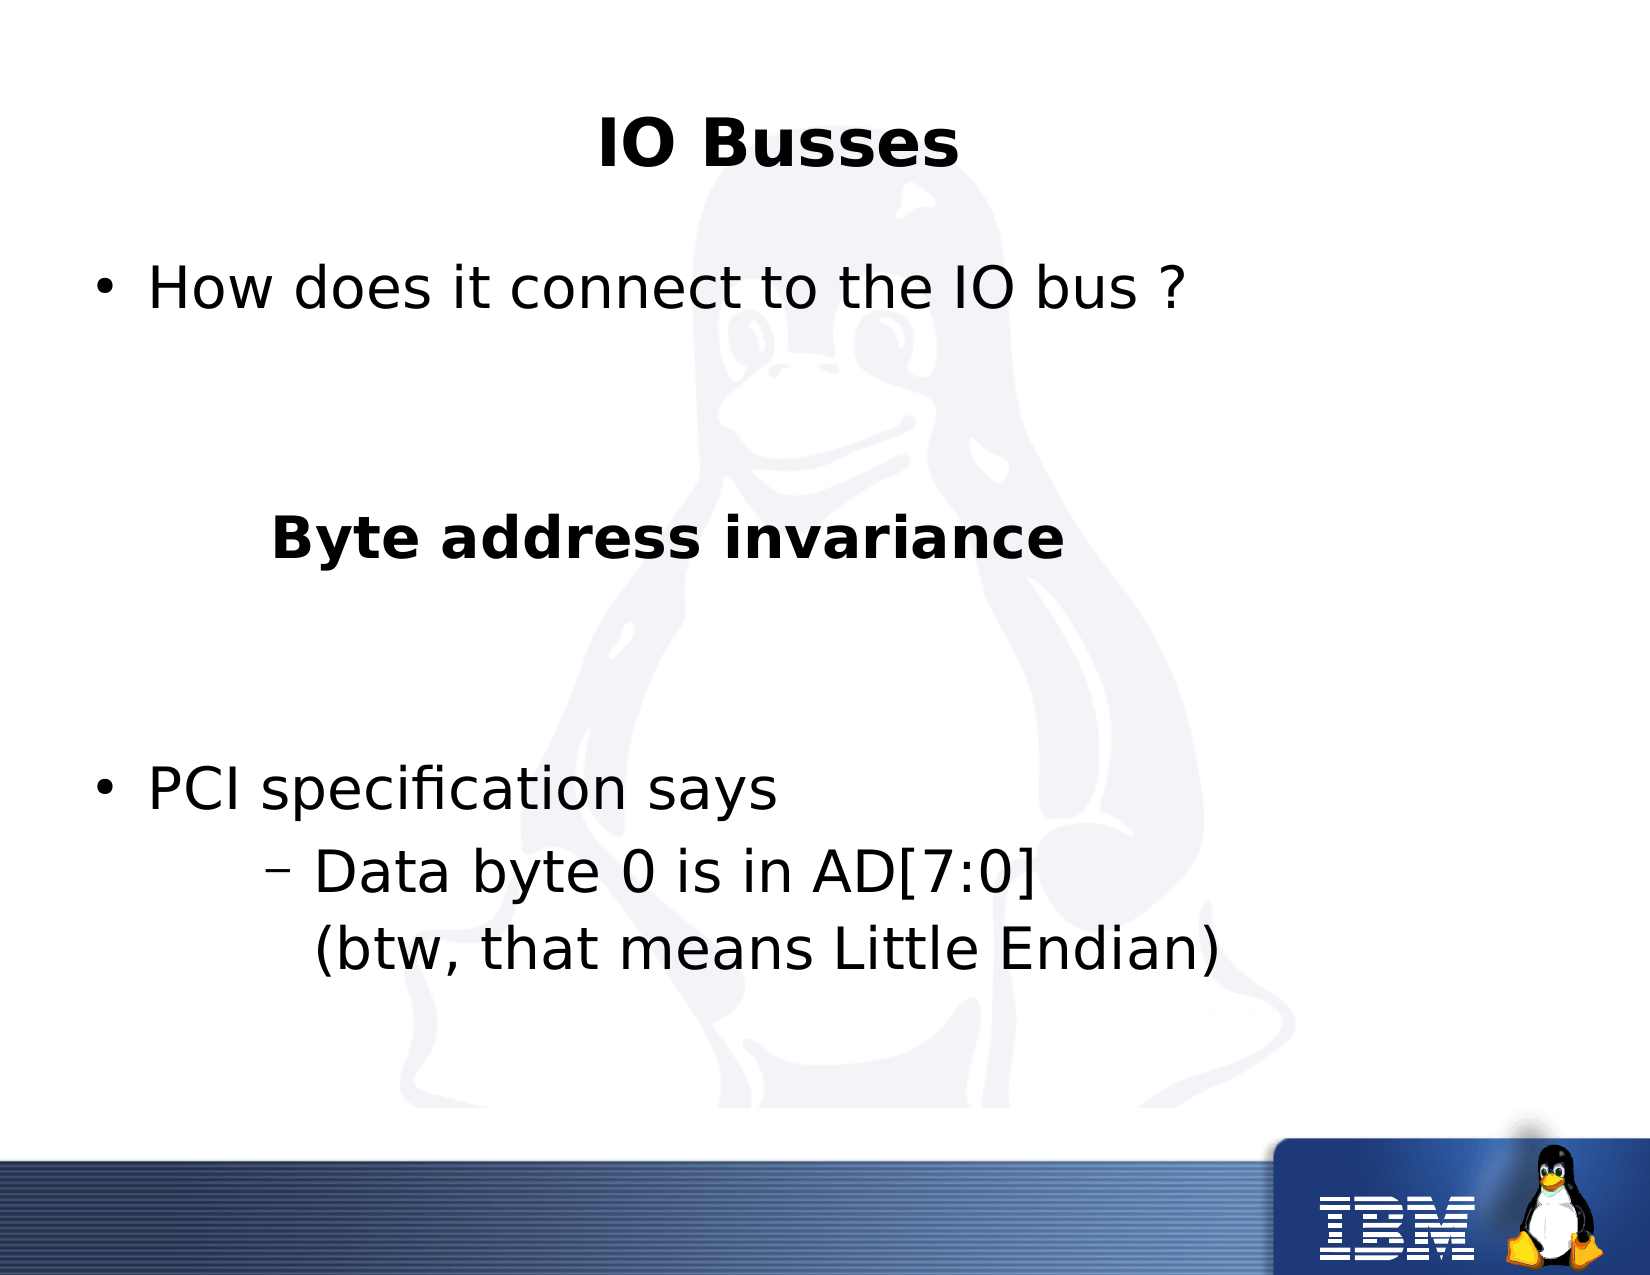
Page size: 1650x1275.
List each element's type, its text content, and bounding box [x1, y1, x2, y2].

list How does it connect to the IO bus ? Byte address invariance PCI specification says Data byte 0 is in AD[7:0] (btw, that means Little Endian) [76, 253, 1457, 1147]
title IO Busses [76, 76, 1457, 211]
